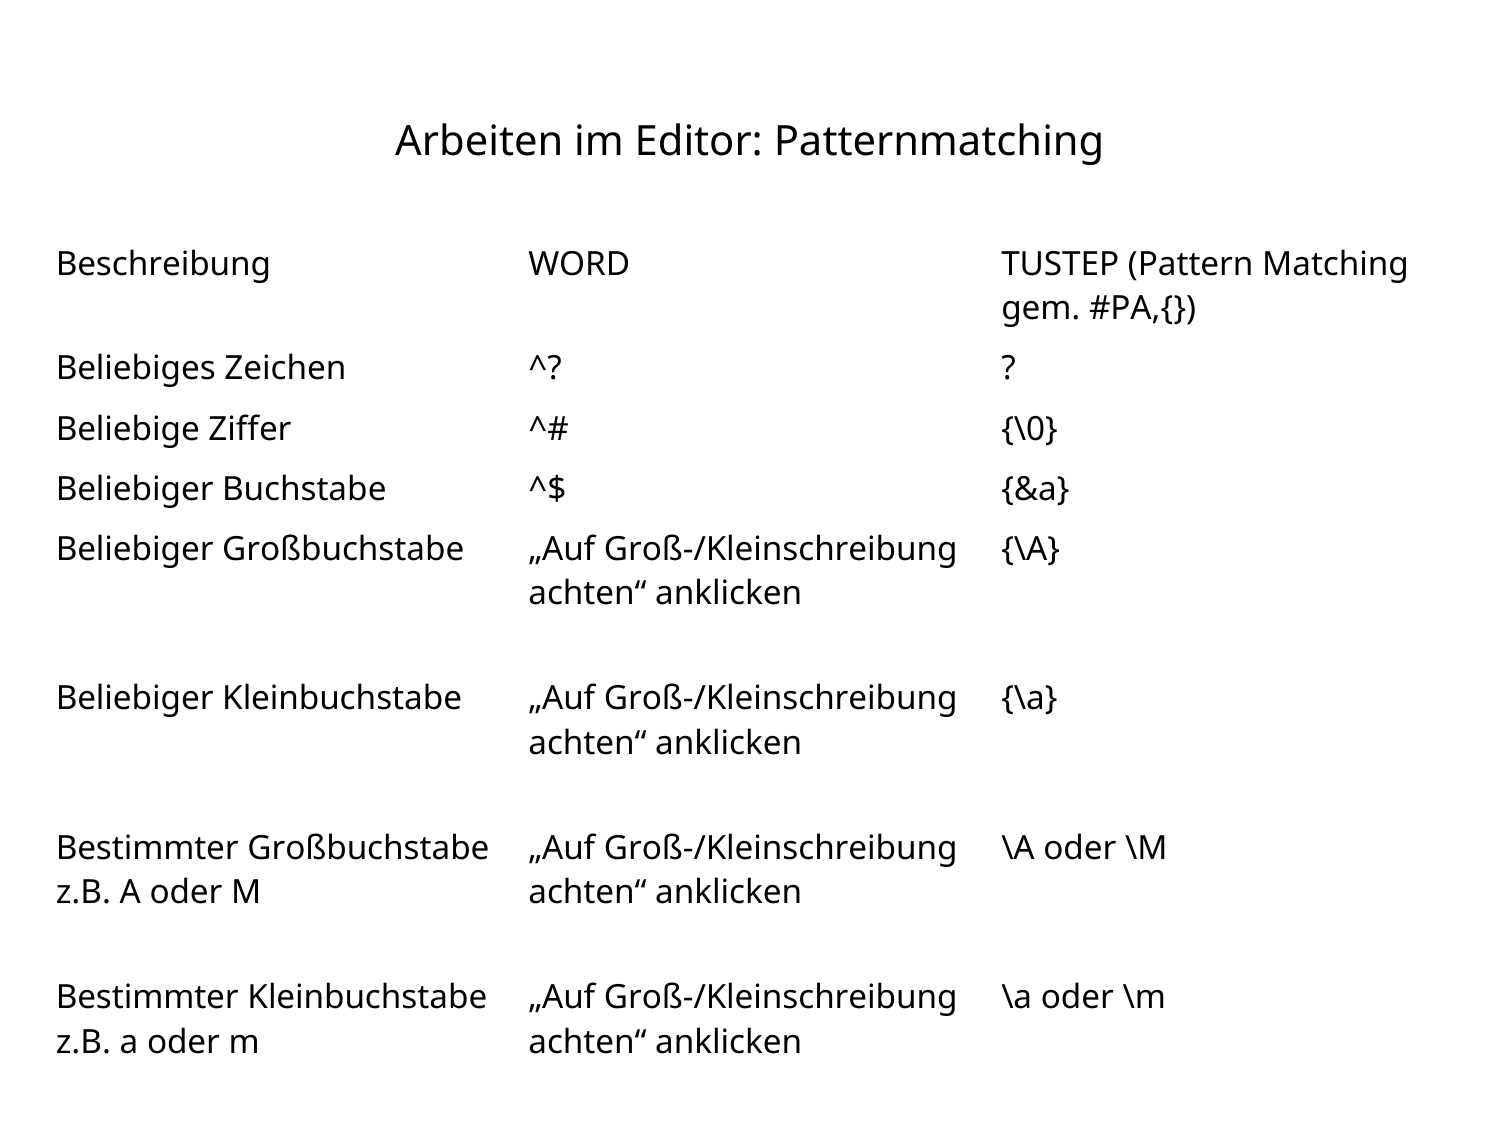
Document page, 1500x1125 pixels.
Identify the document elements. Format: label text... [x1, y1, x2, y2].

table_cell Beliebiger Großbuchstabe [41, 514, 514, 664]
table_cell {\A} [986, 514, 1459, 664]
table_cell \A oder \M [986, 813, 1459, 963]
table_cell „Auf Groß-/Kleinschreibung achten“ anklicken [514, 813, 986, 963]
table_cell \a oder \m [986, 963, 1459, 1112]
table_cell ^$ [514, 454, 986, 514]
table_header Beschreibung [41, 229, 514, 334]
table_cell {\0} [986, 394, 1459, 454]
table_cell „Auf Groß-/Kleinschreibung achten“ anklicken [514, 963, 986, 1112]
table_cell Beliebige Ziffer [41, 394, 514, 454]
table_cell Beliebiger Kleinbuchstabe [41, 664, 514, 813]
table_cell {\a} [986, 664, 1459, 813]
table_cell „Auf Groß-/Kleinschreibung achten“ anklicken [514, 514, 986, 664]
table_cell {&a} [986, 454, 1459, 514]
table_header WORD [514, 229, 986, 334]
table_cell Bestimmter Kleinbuchstabe z.B. a oder m [41, 963, 514, 1112]
table_cell ^? [514, 334, 986, 394]
table_cell ? [986, 334, 1459, 394]
table_cell Bestimmter Großbuchstabe z.B. A oder M [41, 813, 514, 963]
table_cell „Auf Groß-/Kleinschreibung achten“ anklicken [514, 664, 986, 813]
text_box Arbeiten im Editor: Patternmatching [75, 45, 1426, 229]
table_header TUSTEP (Pattern Matching gem. #PA,{}) [986, 229, 1459, 334]
table_cell Beliebiges Zeichen [41, 334, 514, 394]
table_cell Beliebiger Buchstabe [41, 454, 514, 514]
table_cell ^# [514, 394, 986, 454]
